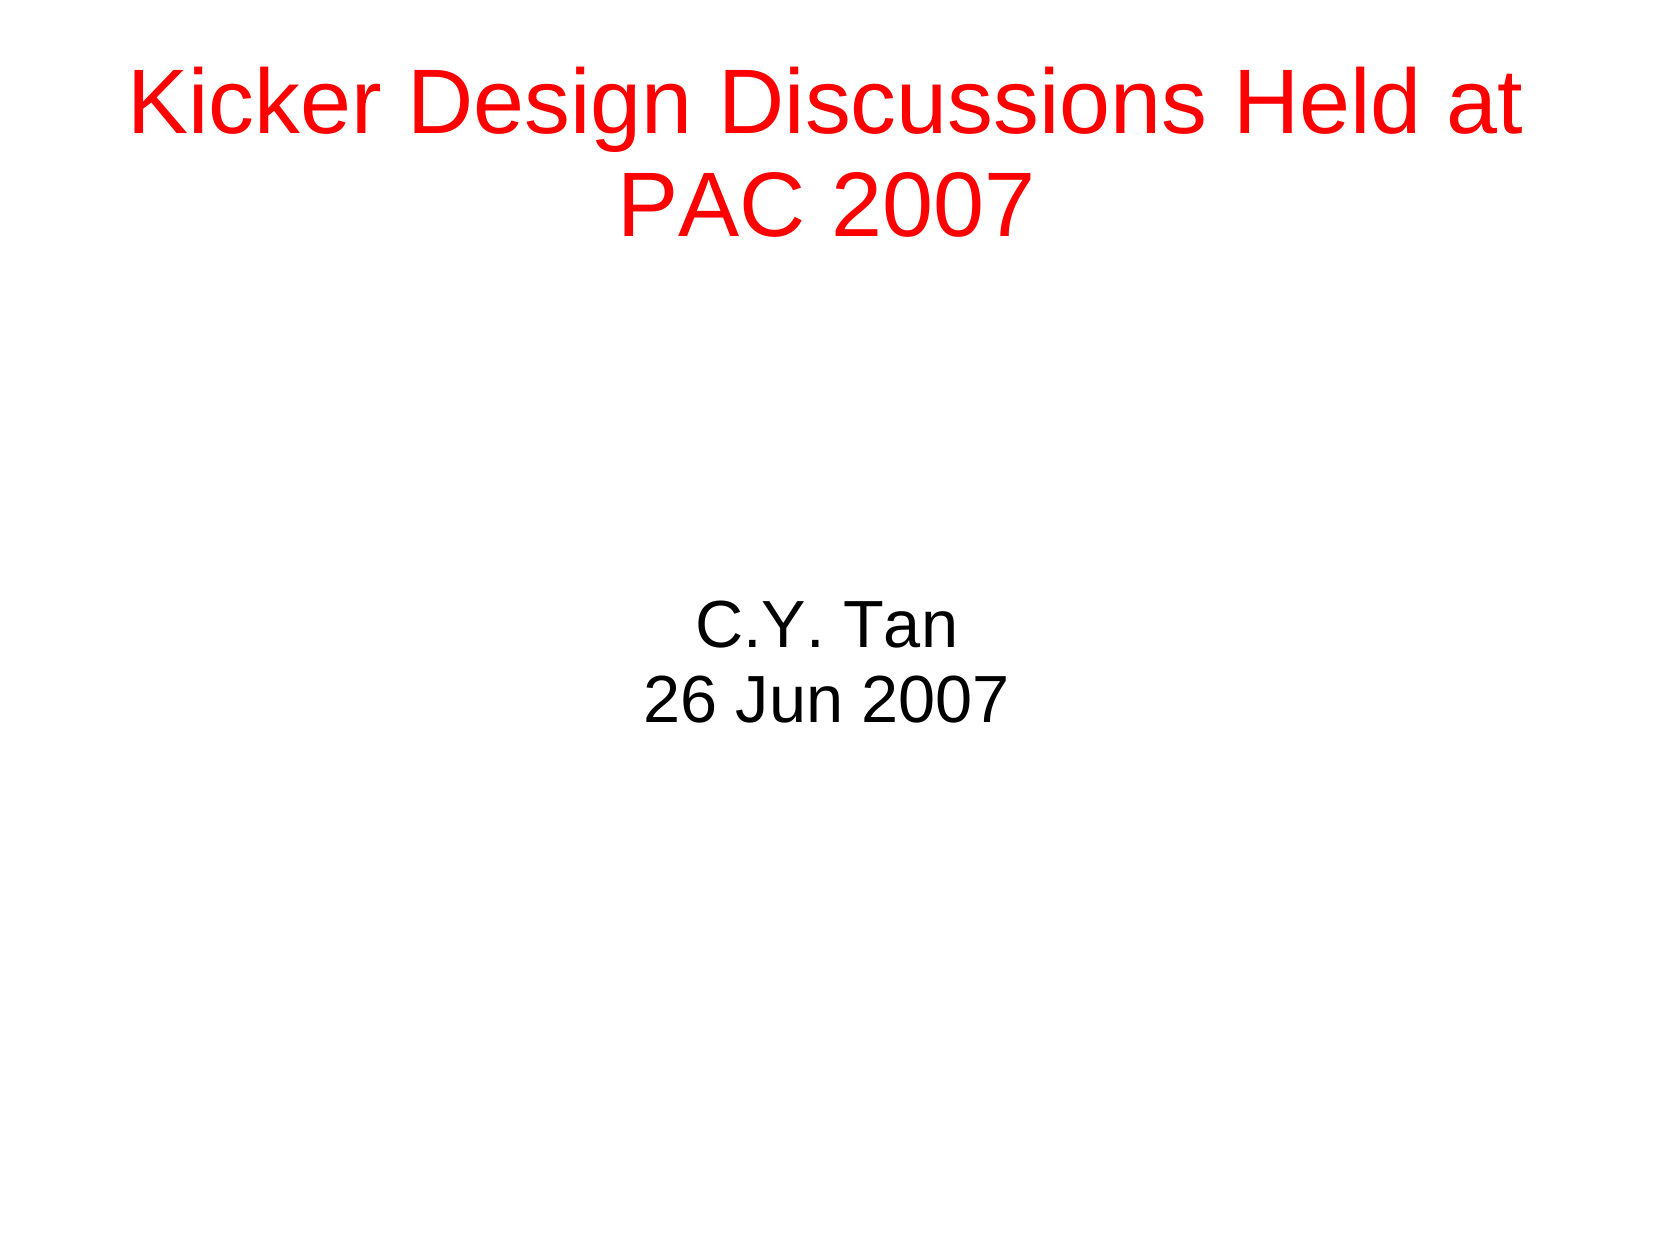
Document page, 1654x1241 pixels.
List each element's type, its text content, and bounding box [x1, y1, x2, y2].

title Kicker Design Discussions Held at PAC 2007 [82, 49, 1571, 257]
subtitle C.Y. Tan 26 Jun 2007 [82, 290, 1571, 1109]
